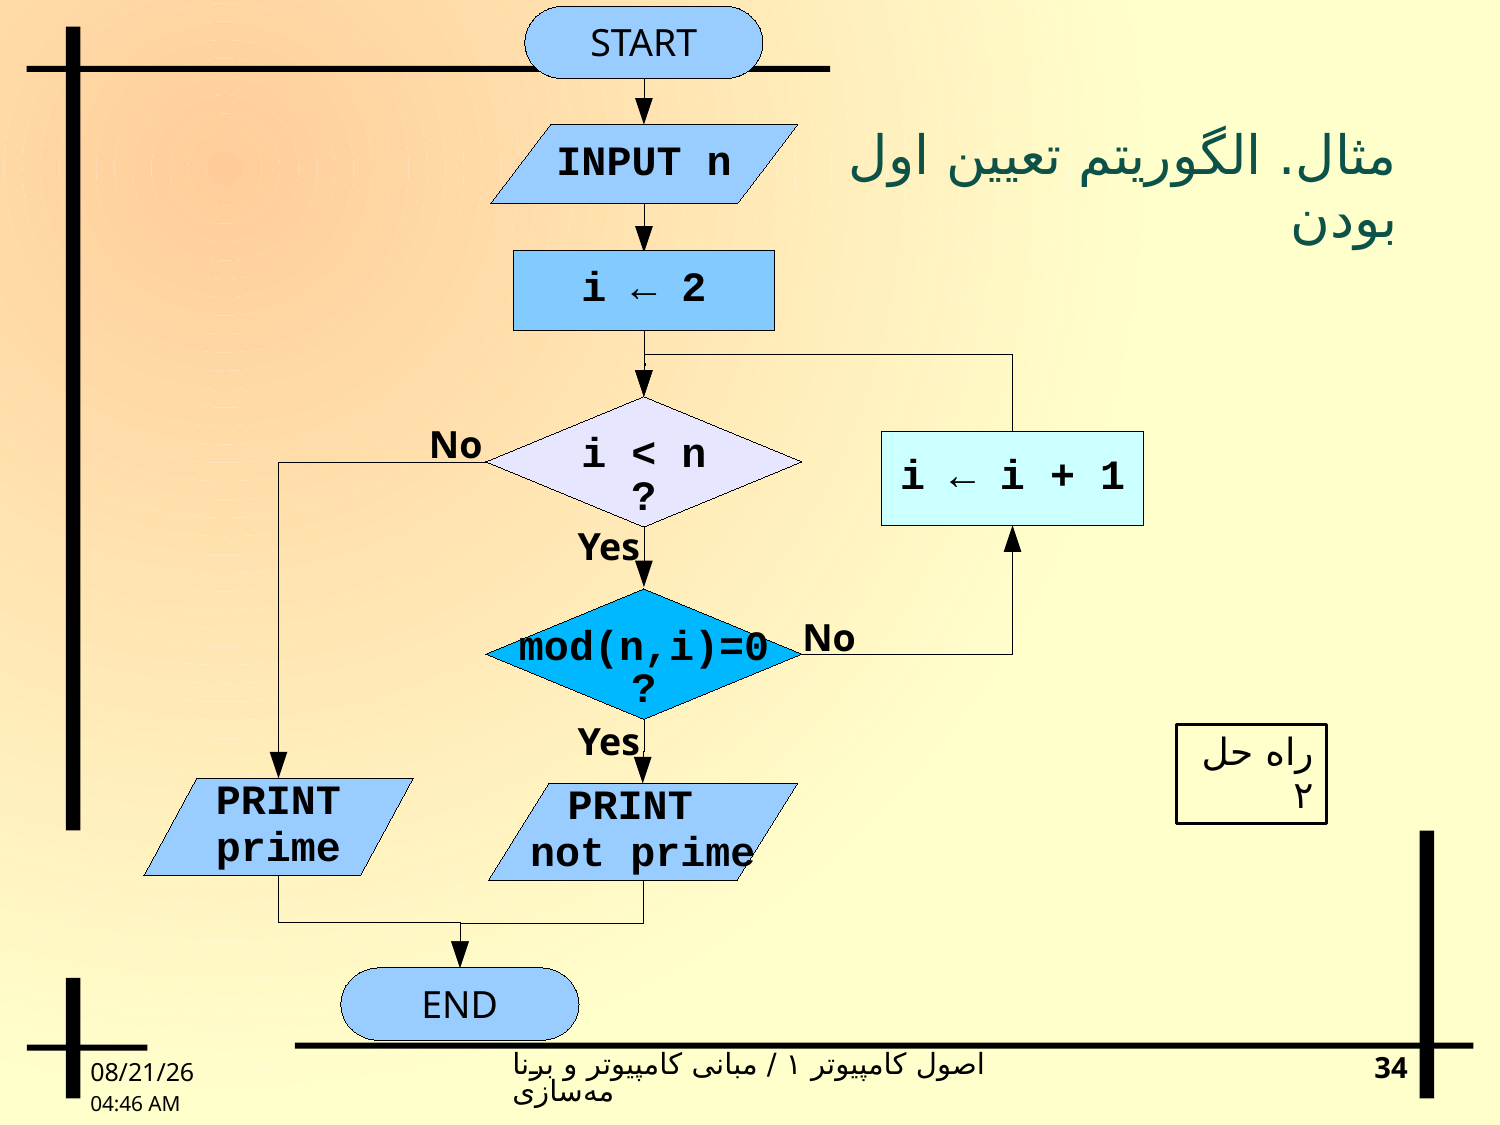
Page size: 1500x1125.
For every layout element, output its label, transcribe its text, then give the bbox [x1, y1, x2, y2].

text_box i < n ? [485, 396, 802, 527]
text_box i ← 2 [513, 250, 775, 331]
text_box Yes [562, 513, 650, 572]
text_box END [340, 967, 580, 1041]
text_box START [524, 6, 763, 79]
text_box راه حل ۲ [1176, 724, 1327, 799]
text_box PRINT not prime [488, 783, 798, 881]
text_box No [787, 604, 864, 663]
text_box INPUT n [490, 124, 798, 204]
text_box No [414, 411, 491, 470]
text_box PRINT prime [143, 778, 414, 876]
text_box mod(n,i)=0 ? [485, 588, 787, 717]
text_box Yes [563, 708, 650, 767]
text_box i ← i + 1 [881, 431, 1144, 526]
list مثال. الگوریتم تعیین اول بودن [805, 124, 1451, 224]
